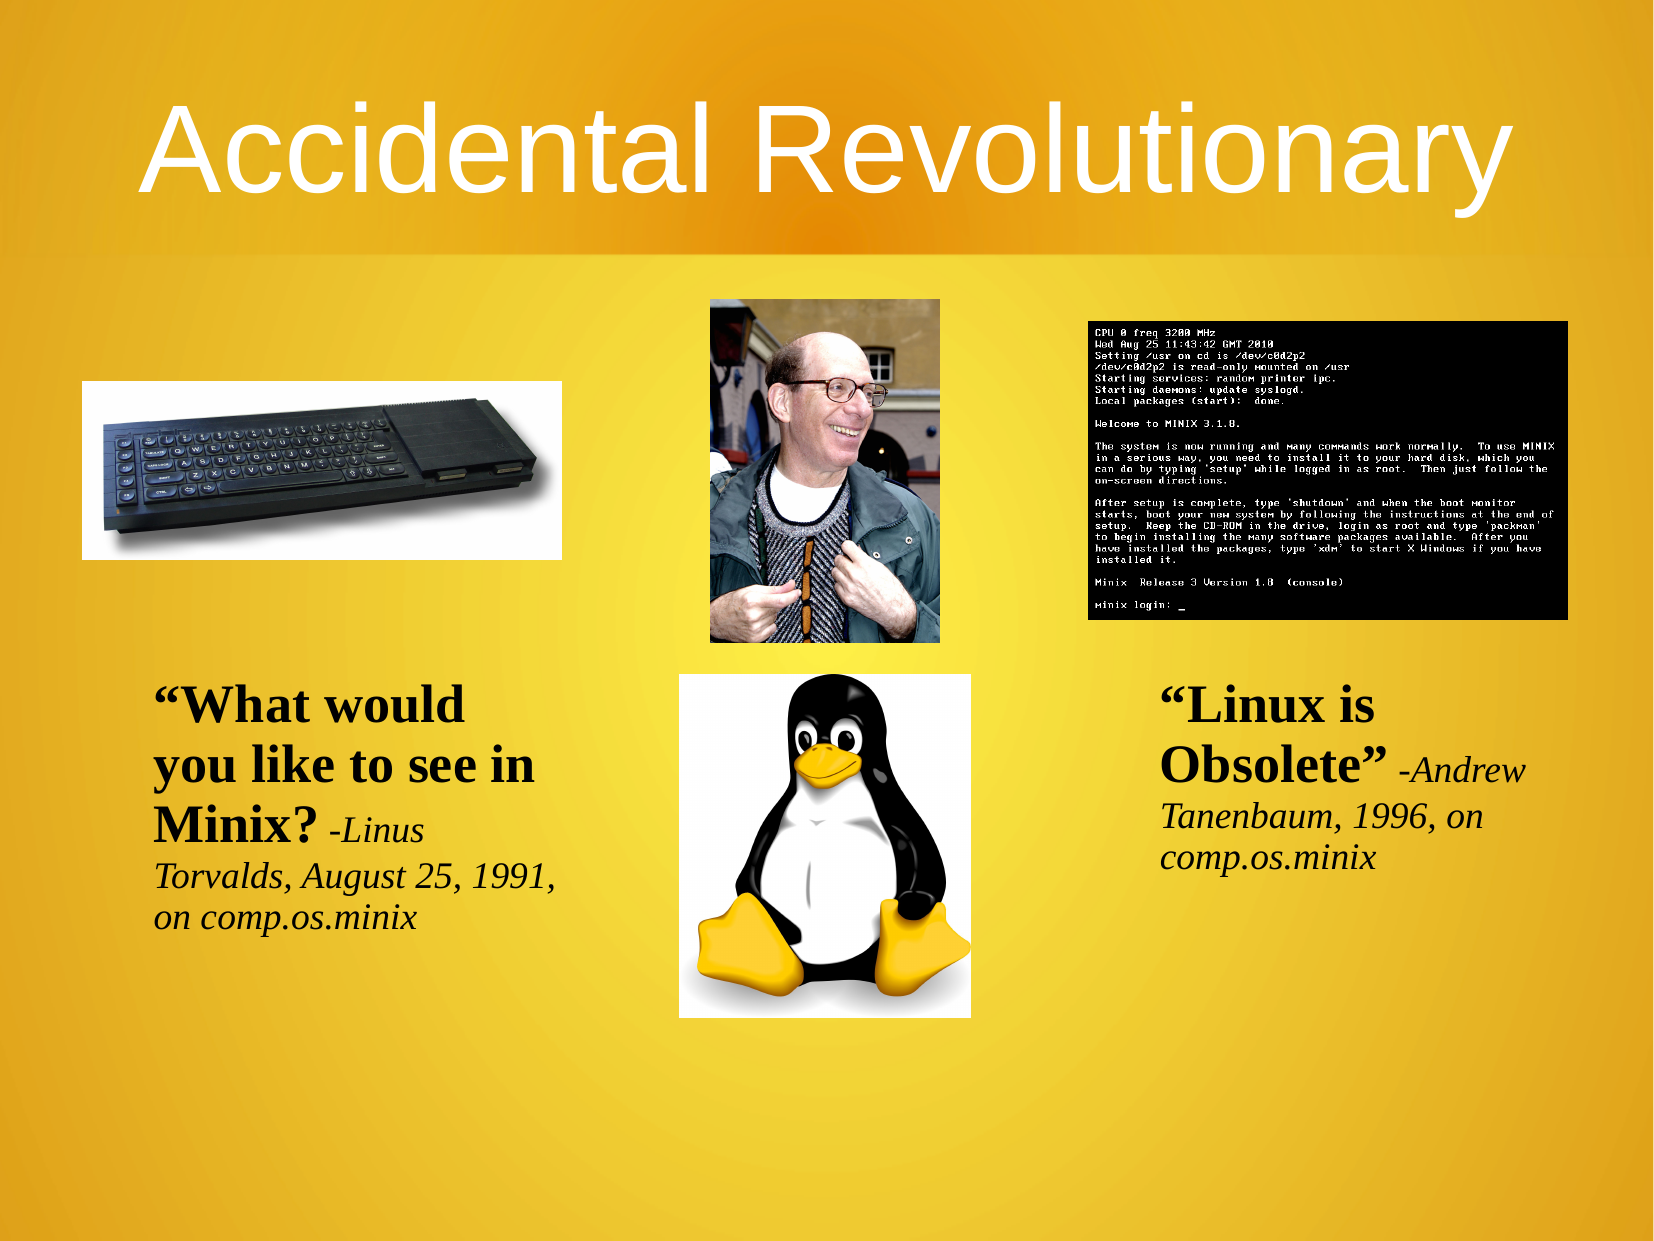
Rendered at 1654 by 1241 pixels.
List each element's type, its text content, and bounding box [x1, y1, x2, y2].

title Accidental Revolutionary [82, 47, 1571, 252]
picture [0, 0, 1654, 1241]
list “What would you like to see in Minix? -Linus Torvalds, August 25, 1991, on comp.os.minix [82, 674, 562, 1018]
list “Linux is Obsolete” -Andrew Tanenbaum, 1996, on comp.os.minix [1088, 674, 1569, 1018]
